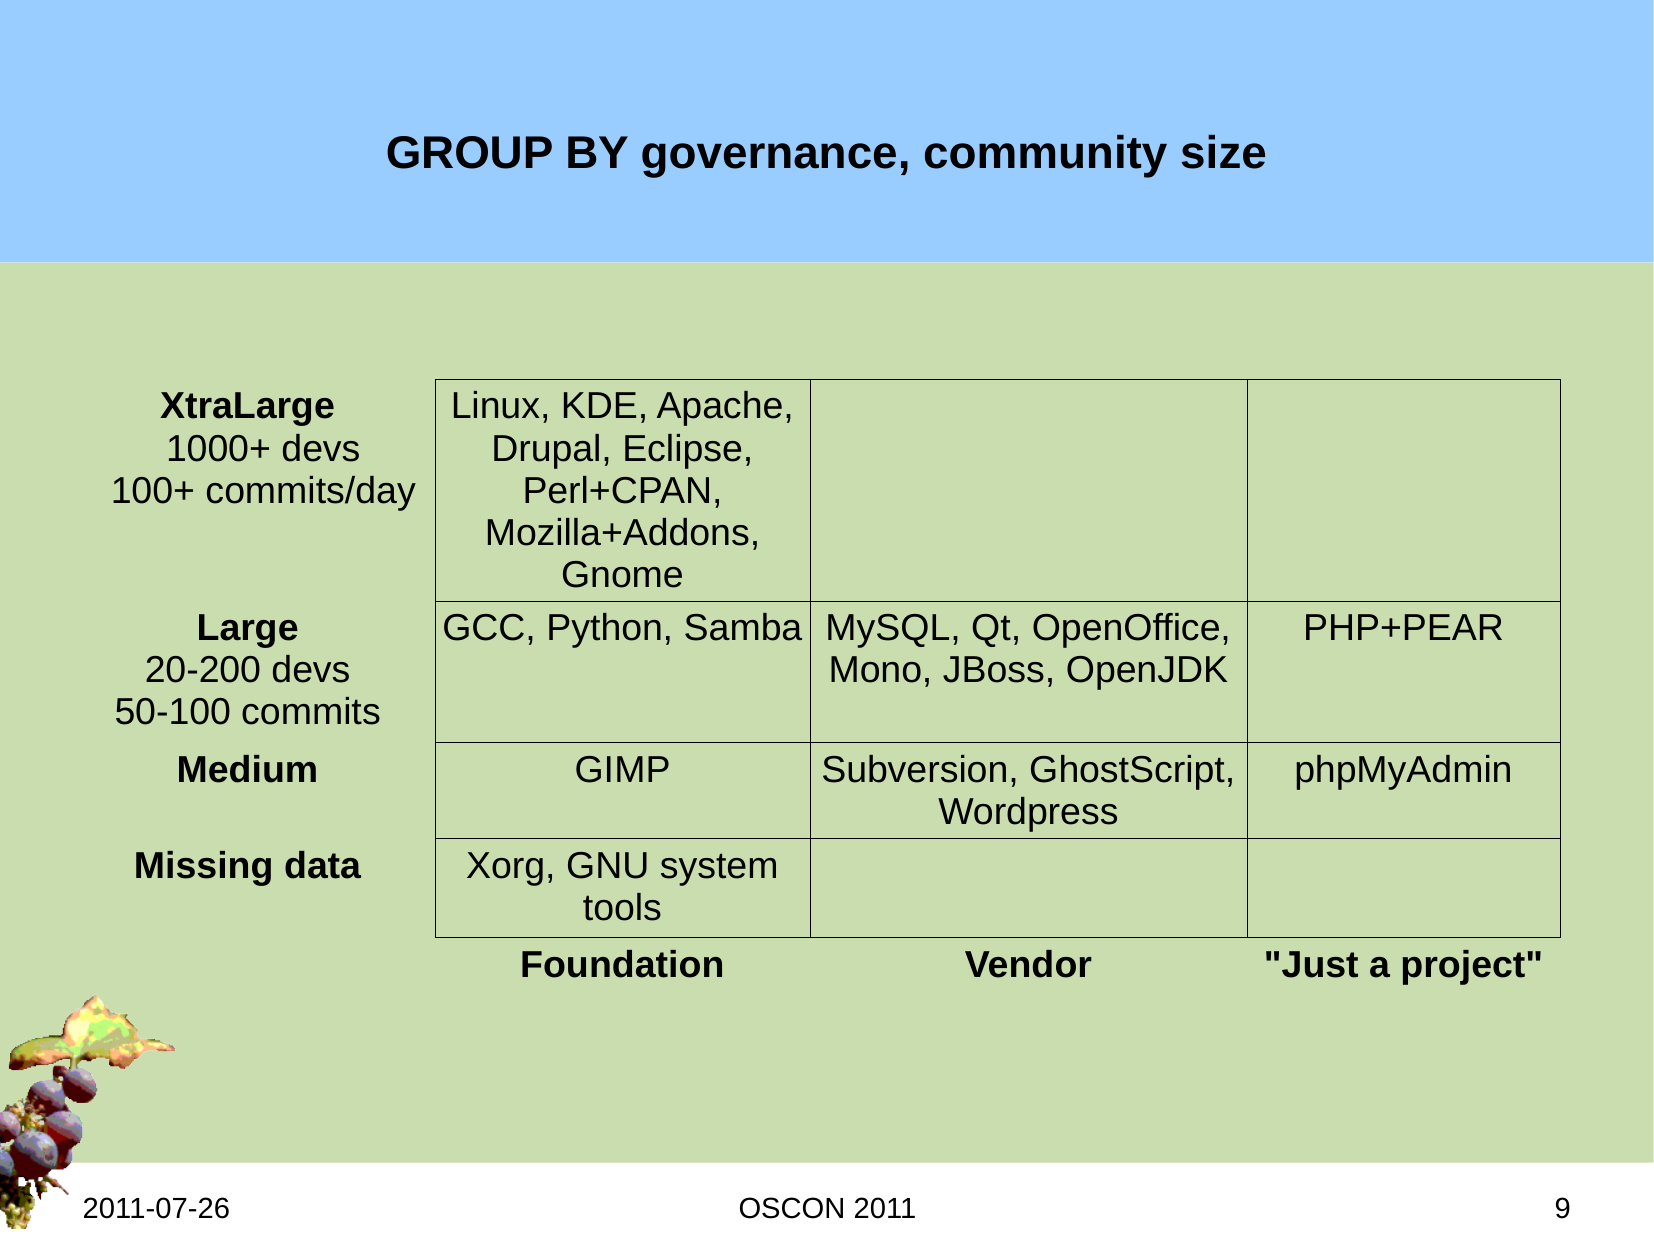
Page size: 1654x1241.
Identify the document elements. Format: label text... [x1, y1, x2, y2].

table_cell Subversion, GhostScript, Wordpress [811, 743, 1247, 838]
table_cell GCC, Python, Samba [436, 602, 810, 742]
table_cell [60, 938, 435, 995]
table_cell [811, 839, 1247, 937]
table_cell Missing data [60, 838, 435, 938]
table_cell Vendor [810, 938, 1247, 995]
table_cell GIMP [436, 743, 810, 838]
title GROUP BY governance, community size [82, 49, 1571, 257]
table_cell phpMyAdmin [1248, 743, 1560, 838]
table_header [1248, 380, 1560, 601]
table_header Linux, KDE, Apache, Drupal, Eclipse, Perl+CPAN, Mozilla+Addons, Gnome [436, 380, 810, 601]
table_header [811, 380, 1247, 601]
table_header XtraLarge 1000+ devs 100+ commits/day [60, 379, 435, 601]
table_cell PHP+PEAR [1248, 602, 1560, 742]
table_cell [1248, 839, 1560, 937]
picture [0, 990, 188, 1229]
table_cell Large 20-200 devs 50-100 commits [60, 601, 435, 742]
table_cell Xorg, GNU system tools [436, 839, 810, 937]
table_cell Foundation [435, 938, 810, 995]
table_cell "Just a project" [1247, 938, 1560, 995]
table_cell MySQL, Qt, OpenOffice, Mono, JBoss, OpenJDK [811, 602, 1247, 742]
table_cell Medium [60, 742, 435, 838]
